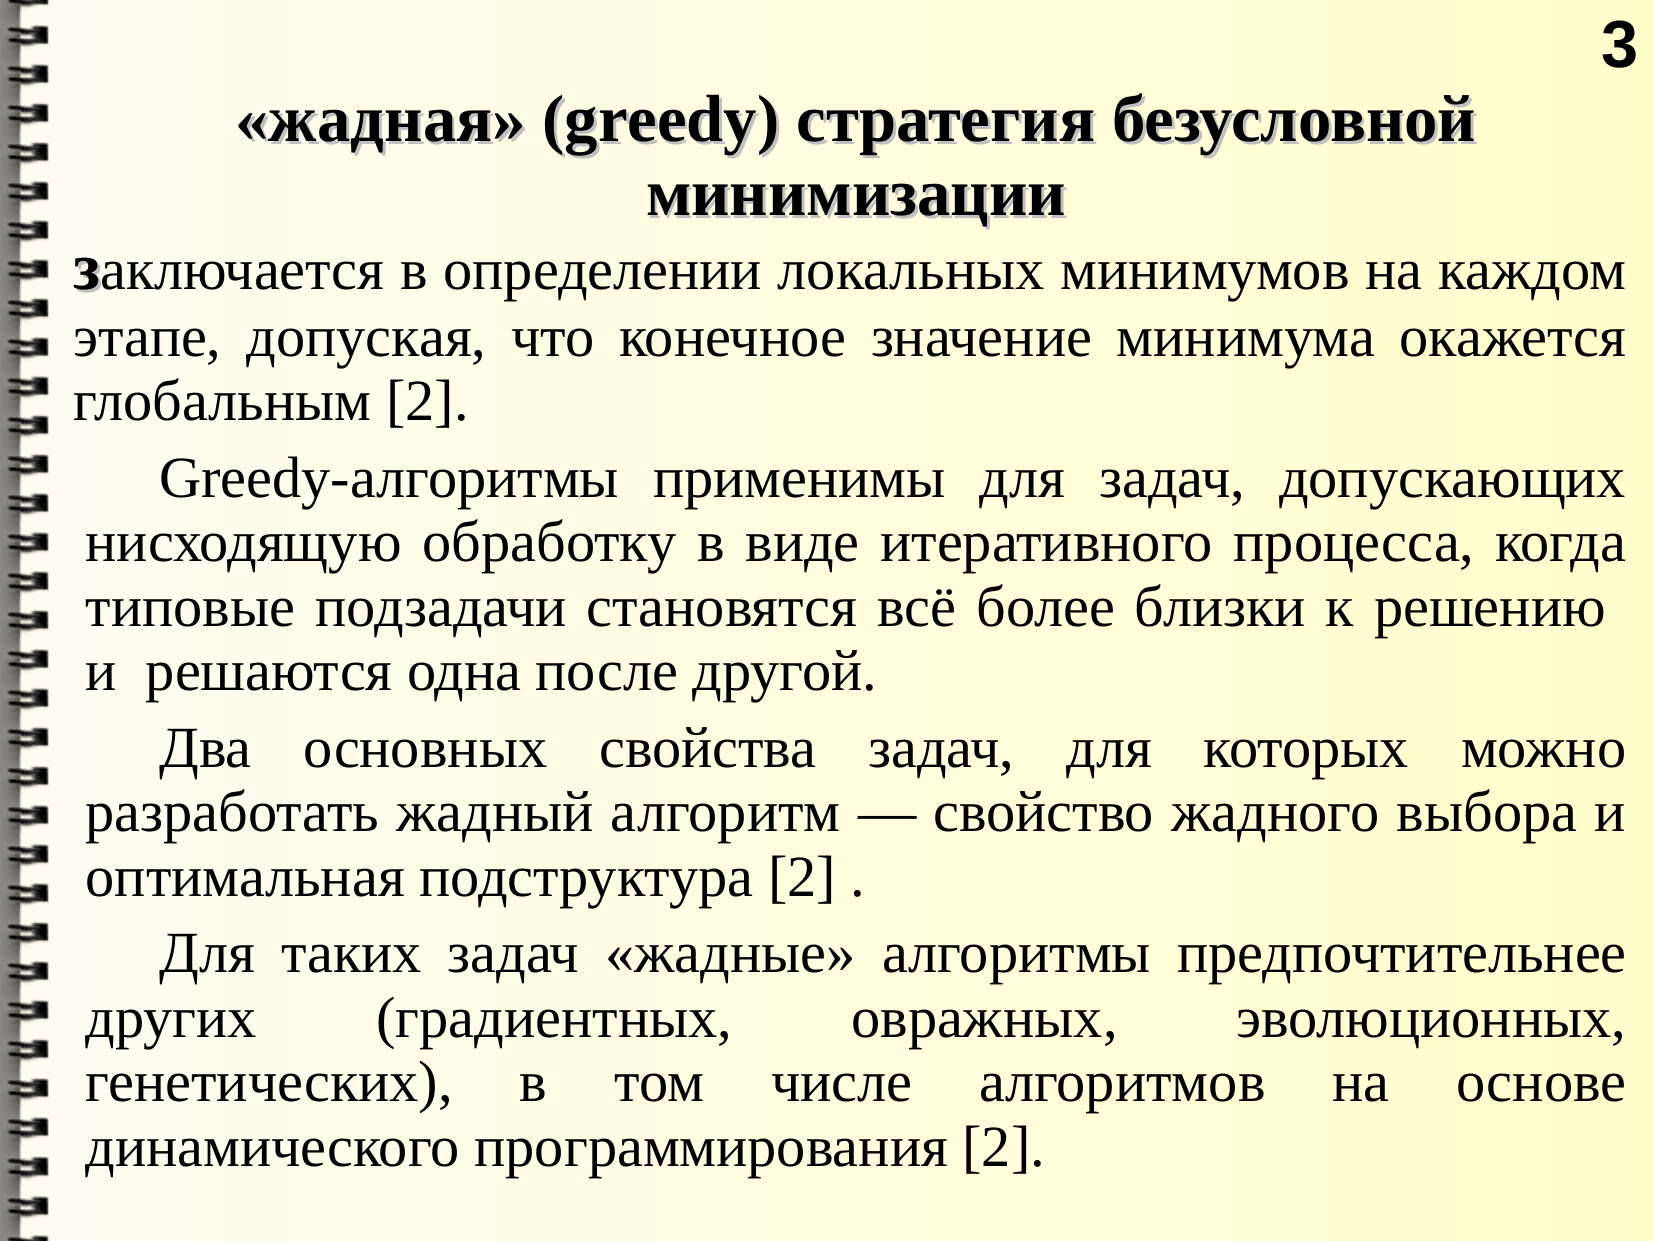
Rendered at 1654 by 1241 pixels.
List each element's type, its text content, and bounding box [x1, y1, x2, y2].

text_box <номер> «жадная» (greedy) стратегия безусловной минимизации заключается в определении локальных минимумов на каждом этапе, допуская, что конечное значение минимума окажется глобальным [2]. Greedy-алгоритмы применимы для задач, допускающих нисходящую обработку в виде итеративного процесса, когда типовые подзадачи становятся всё более близки к решению и решаются одна после другой. Два основных свойства задач, для которых можно разработать жадный алгоритм ― свойство жадного выбора и оптимальная подструктура [2] . Для таких задач «жадные» алгоритмы предпочтительнее других (градиентных, овражных, эволюционных, генетических), в том числе алгоритмов на основе динамического программирования [2]. [59, 0, 1654, 1241]
text_box [59, 1146, 1625, 1241]
picture [0, 0, 59, 1241]
